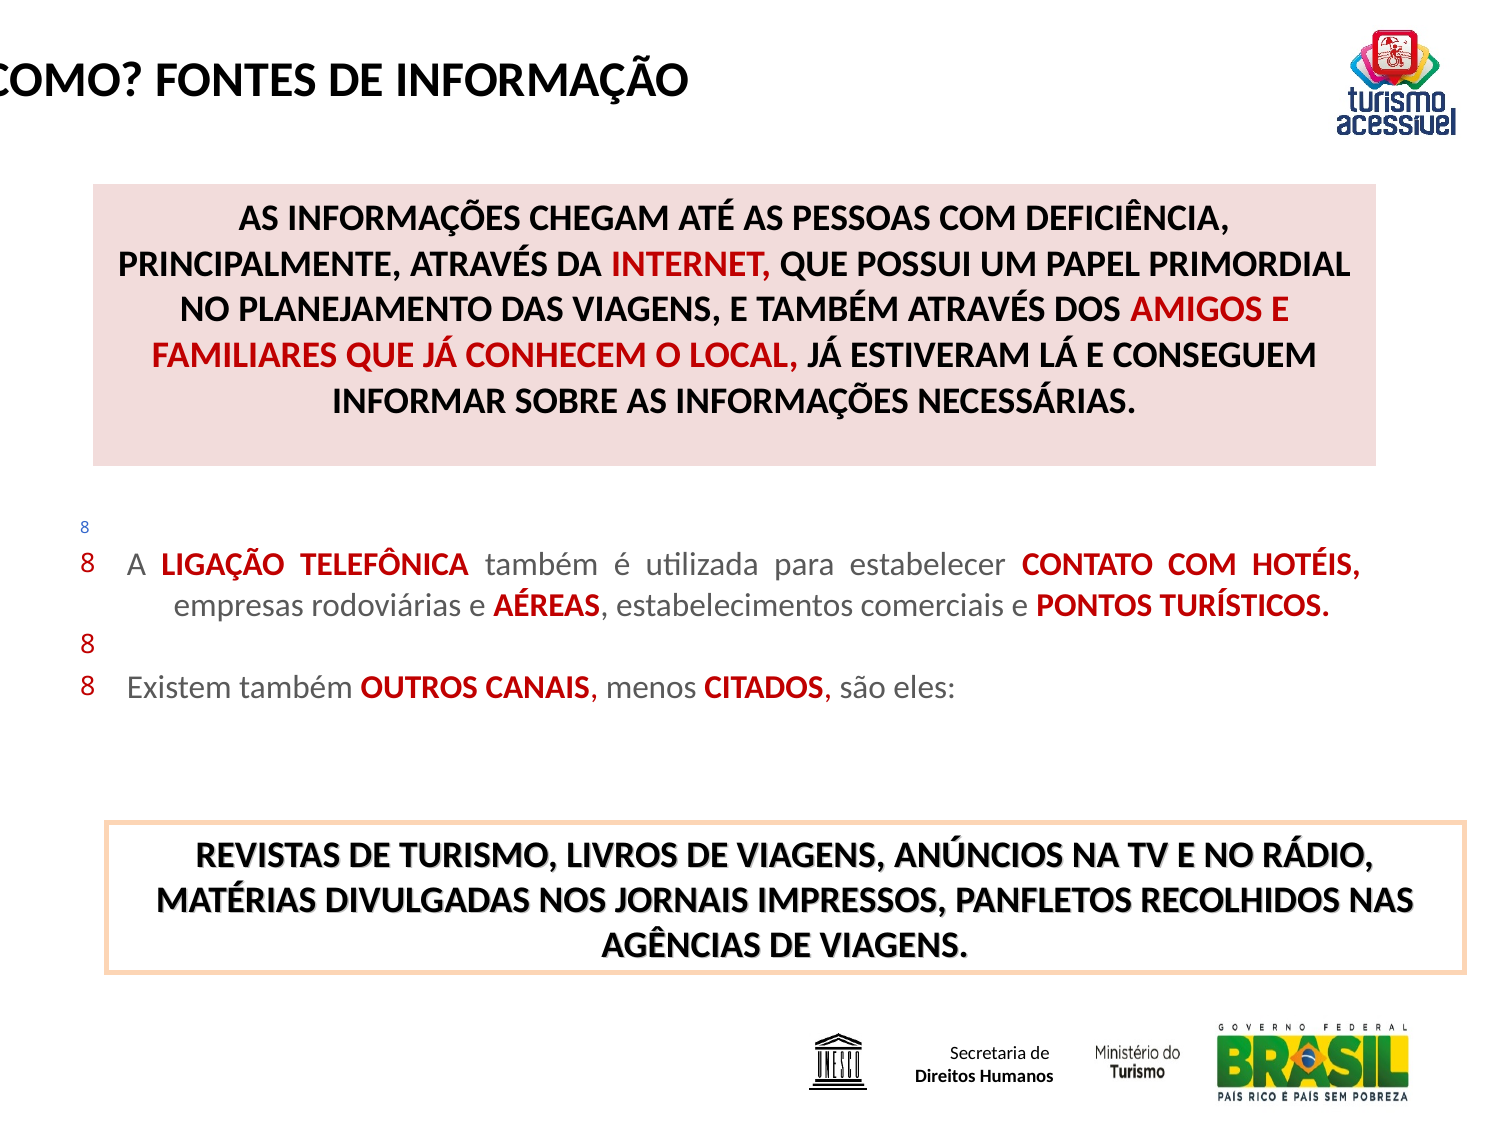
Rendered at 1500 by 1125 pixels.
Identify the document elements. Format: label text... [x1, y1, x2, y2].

text_box As informações chegam até as pessoas com deficiência, principalmente, através da internet, que possui um papel primordial no planejamento das viagens, e também através dos amigos e familiares que já conhecem o local, já estiveram lá e conseguem informar sobre as informações necessárias. [93, 184, 1376, 466]
text_box revistas de turismo, livros de viagens, anúncios na TV e no rádio, matérias divulgadas nos jornais impressos, panfletos recolhidos nas agências de viagens. [106, 822, 1465, 972]
text_box COMO? Fontes de Informação [0, 0, 721, 154]
text_box A ligação telefônica também é utilizada para estabelecer contato com hotéis, empresas rodoviárias e aéreas, estabelecimentos comerciais e pontos turísticos. Existem também outros canais, menos citados, são eles: [65, 508, 1376, 713]
